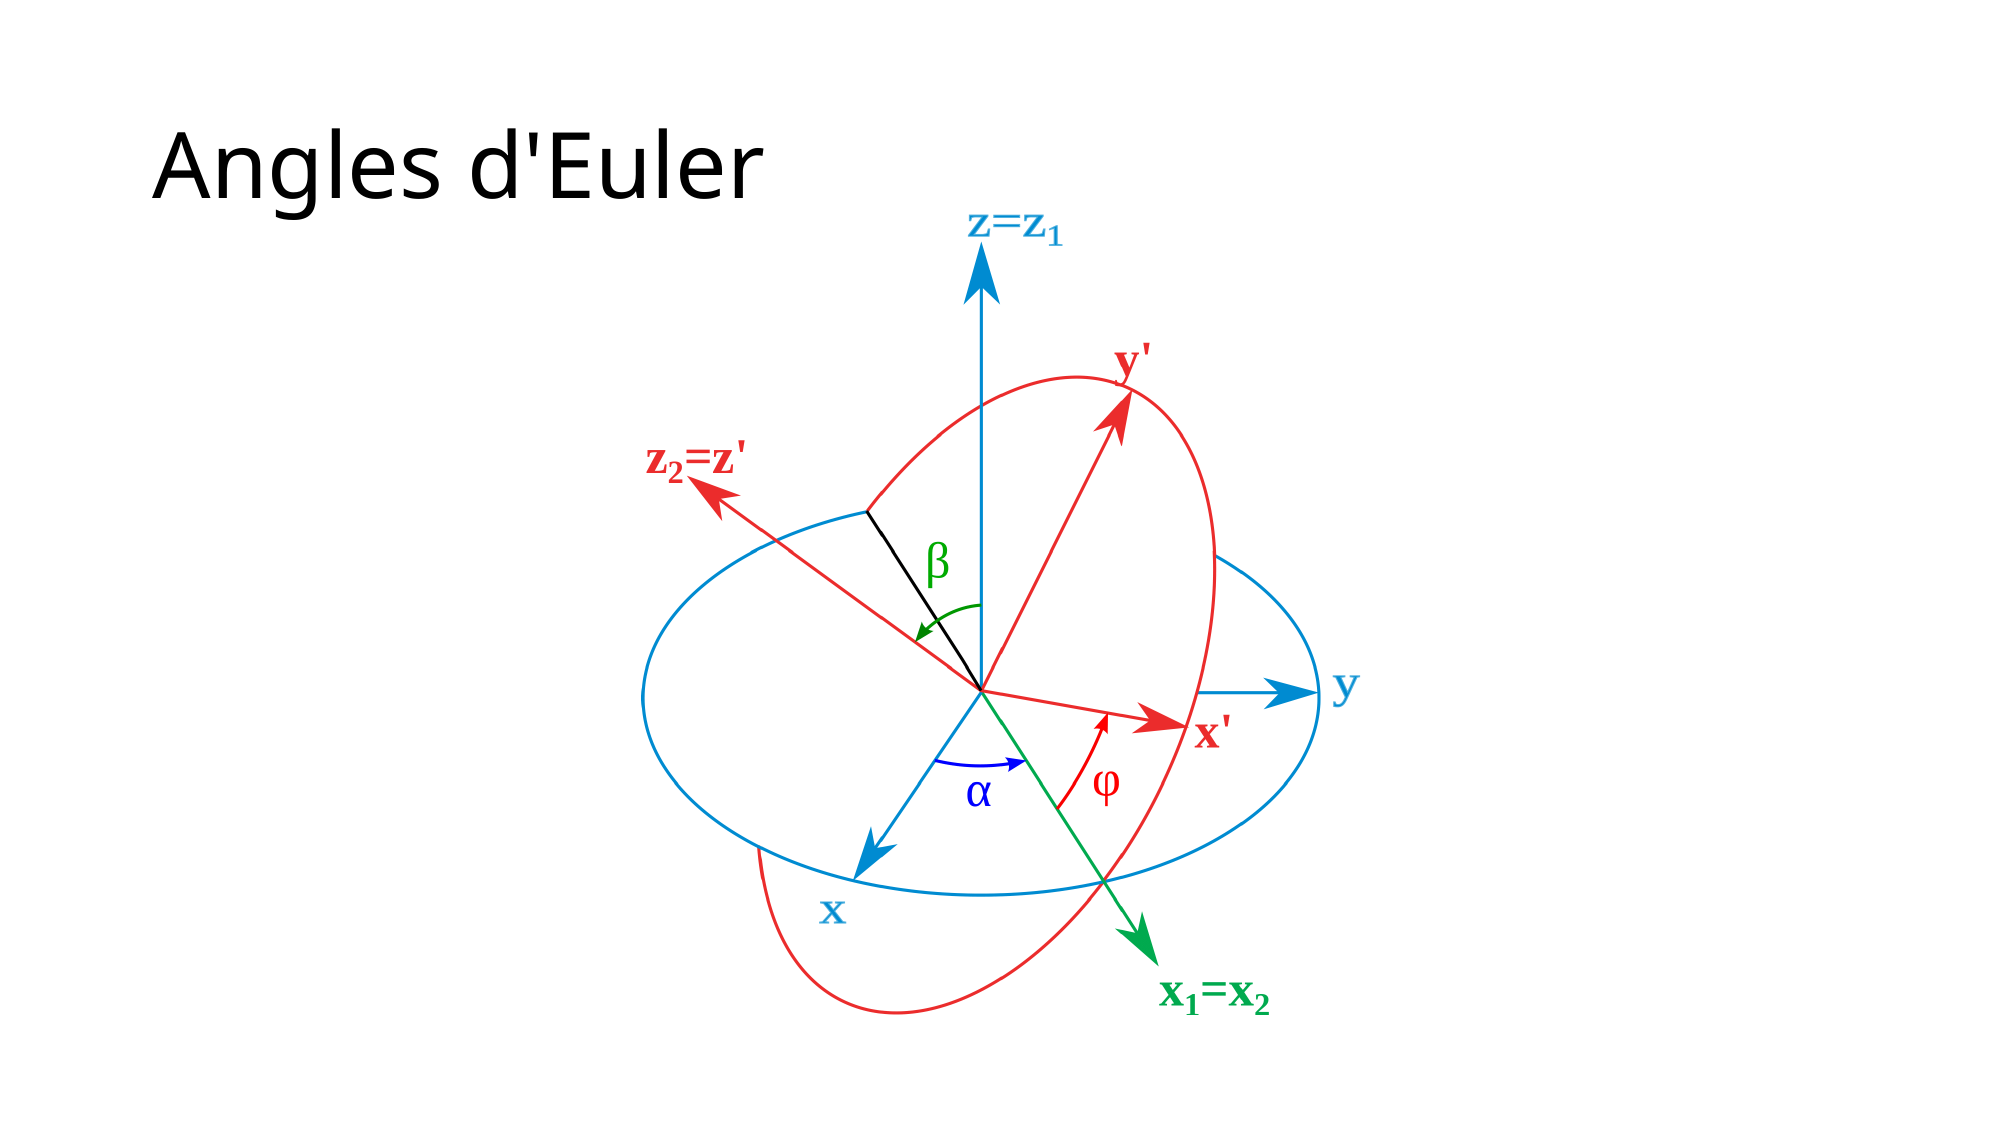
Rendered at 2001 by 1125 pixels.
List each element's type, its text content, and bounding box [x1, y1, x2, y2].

title Angles d'Euler [137, 59, 1863, 278]
picture [641, 204, 1361, 1015]
